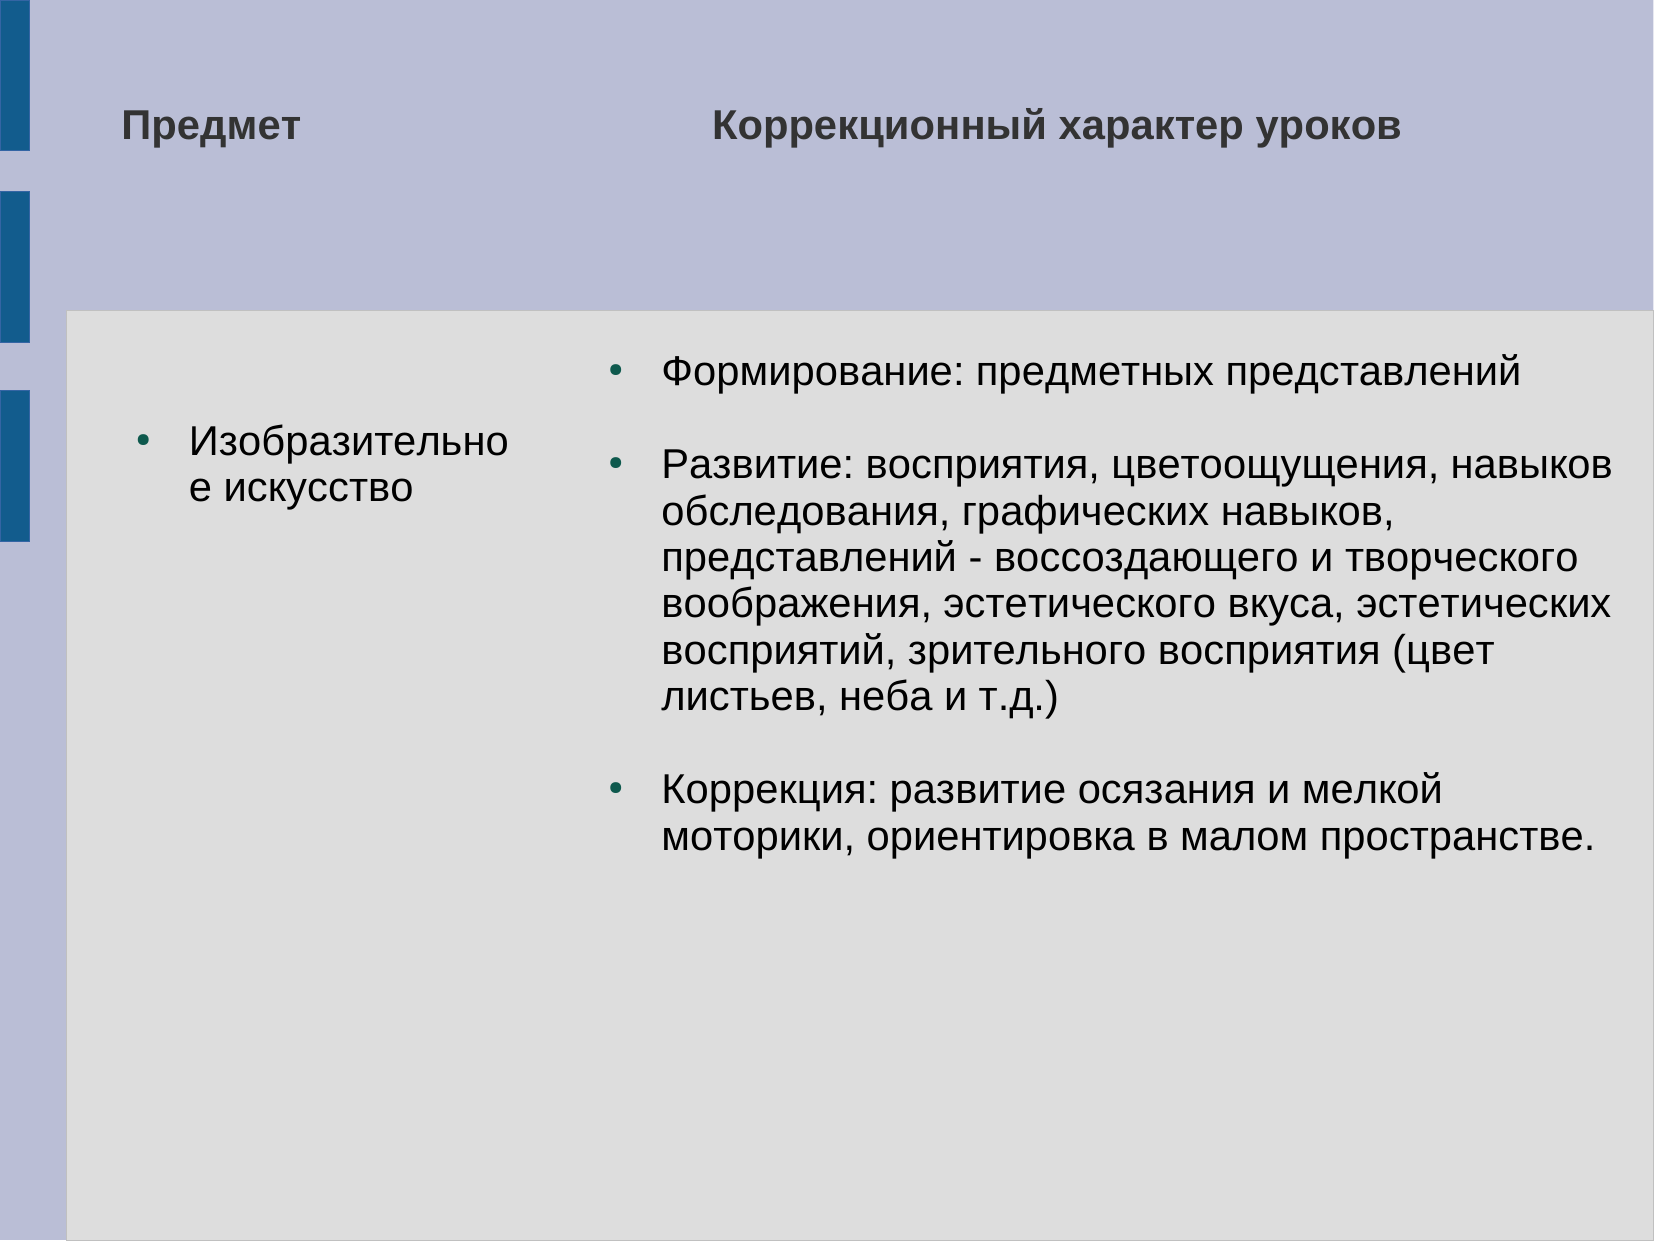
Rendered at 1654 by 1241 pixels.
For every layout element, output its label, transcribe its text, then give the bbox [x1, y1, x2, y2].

list Формирование: предметных представлений Развитие: восприятия, цветоощущения, навыков обследования, графических навыков, представлений - воссоздающего и творческого воображения, эстетического вкуса, эстетических восприятий, зрительного восприятия (цвет листьев, неба и т.д.) Коррекция: развитие осязания и мелкой моторики, ориентировка в малом пространстве. [590, 347, 1625, 1152]
list Изобразительное искусство [118, 324, 532, 1144]
title Предмет Коррекционный характер уроков [121, 96, 1534, 199]
